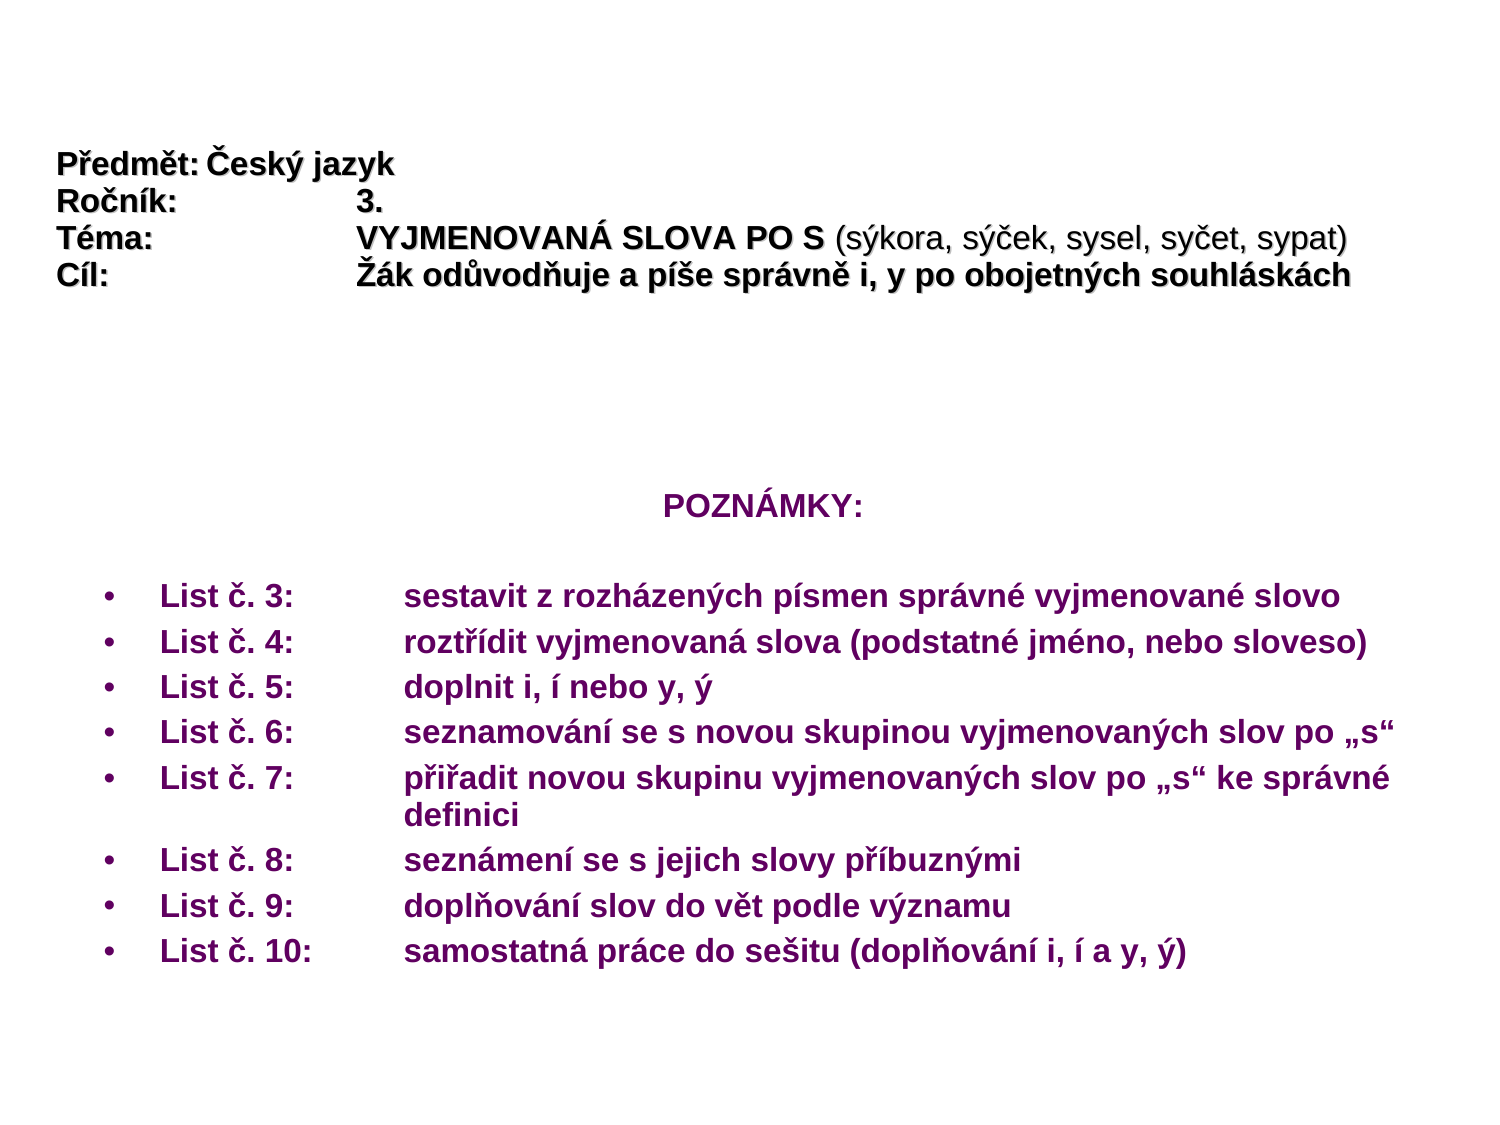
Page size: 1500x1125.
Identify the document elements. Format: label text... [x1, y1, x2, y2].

list POZNÁMKY: List č. 3: sestavit z rozházených písmen správné vyjmenované slovo List č. 4: roztřídit vyjmenovaná slova (podstatné jméno, nebo sloveso) List č. 5: doplnit i, í nebo y, ý List č. 6: seznamování se s novou skupinou vyjmenovaných slov po „s“ List č. 7: přiřadit novou skupinu vyjmenovaných slov po „s“ ke správné definici List č. 8: seznámení se s jejich slovy příbuznými List č. 9: doplňování slov do vět podle významu List č. 10: samostatná práce do sešitu (doplňování i, í a y, ý) [88, 479, 1439, 1083]
title Předmět: Český jazyk Ročník: 3. Téma: VYJMENOVANÁ SLOVA PO S (sýkora, sýček, sysel, syčet, sypat) Cíl: Žák odůvodňuje a píše správně i, y po obojetných souhláskách [41, 54, 1500, 421]
